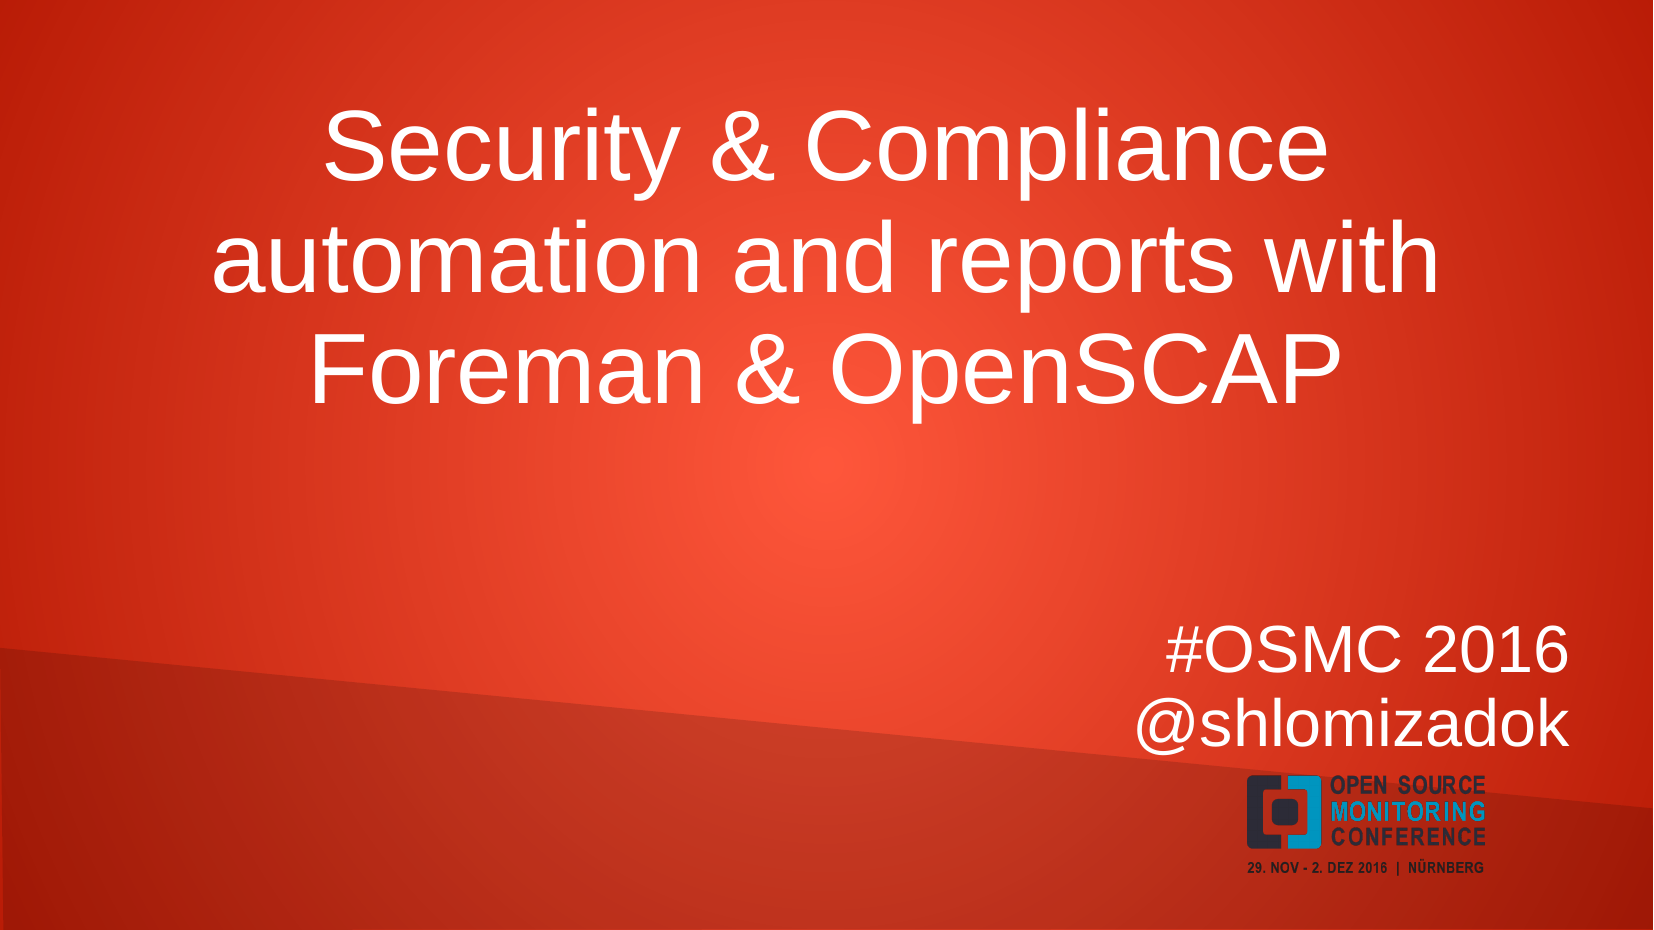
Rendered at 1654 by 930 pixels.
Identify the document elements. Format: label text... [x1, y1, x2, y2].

picture [1247, 774, 1486, 876]
subtitle Security & Compliance automation and reports with Foreman & OpenSCAP #OSMC 2016 @shlomizadok [82, 70, 1571, 781]
